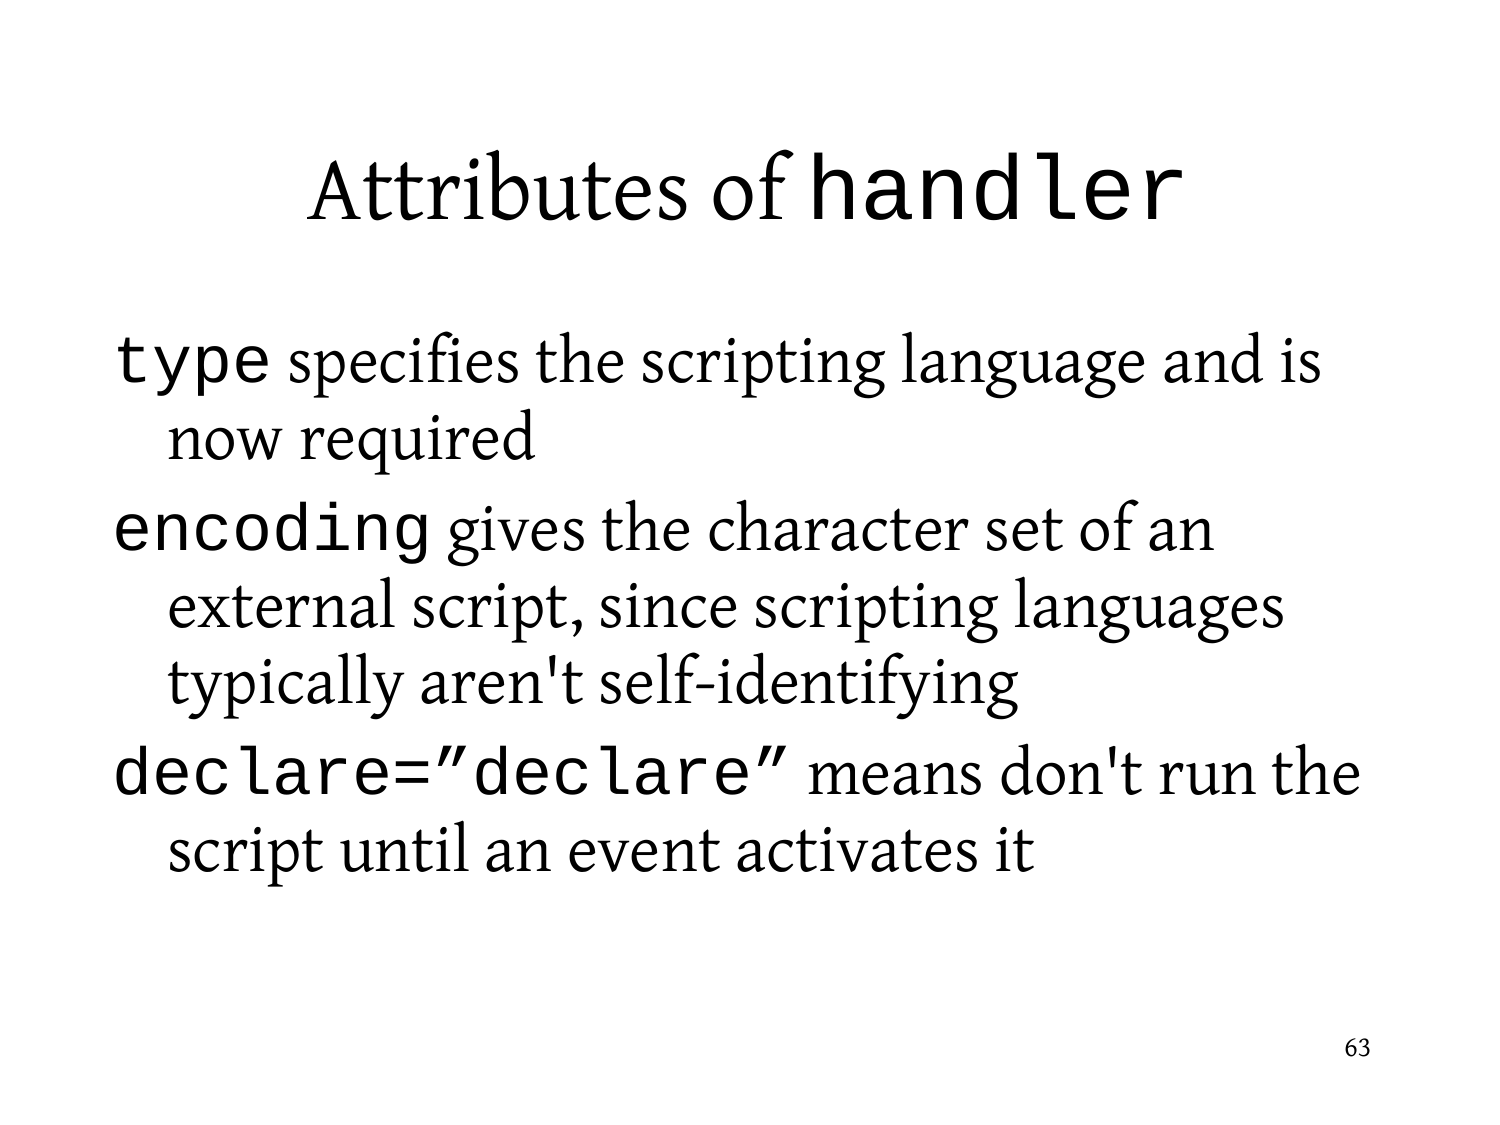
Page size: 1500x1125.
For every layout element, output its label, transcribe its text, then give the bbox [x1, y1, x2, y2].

list type specifies the scripting language and is now required encoding gives the character set of an external script, since scripting languages typically aren't self-identifying declare=”declare” means don't run the script until an event activates it [112, 324, 1387, 1000]
title Attributes of handler [112, 63, 1387, 324]
